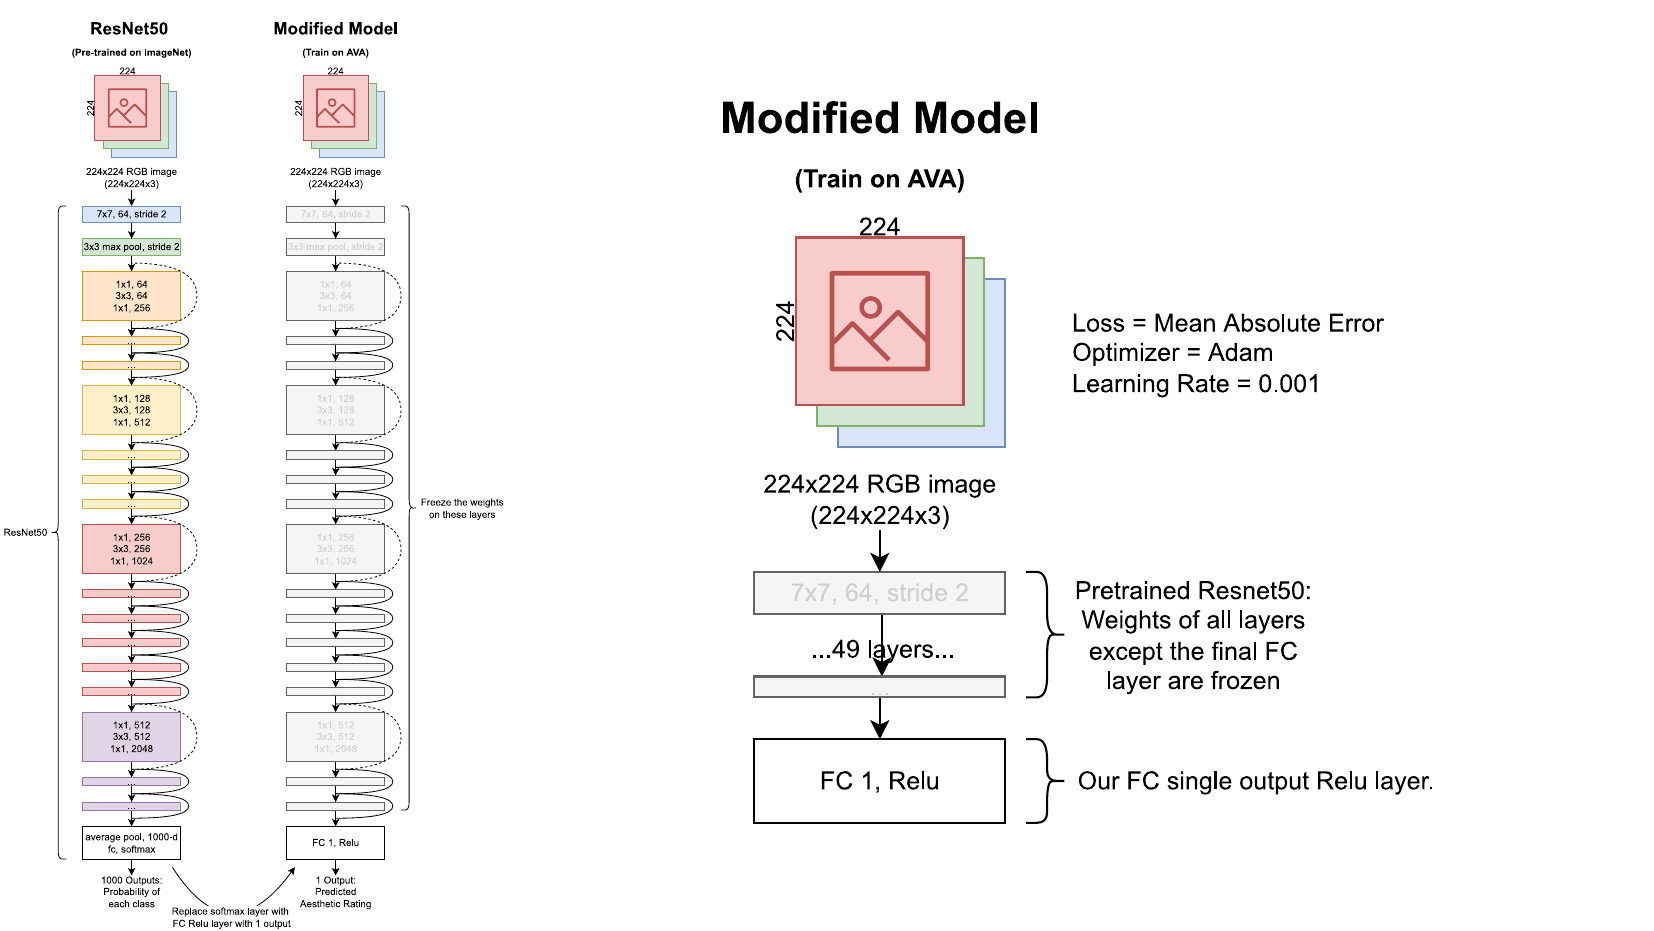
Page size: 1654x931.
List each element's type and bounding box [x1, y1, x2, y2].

picture [0, 0, 509, 931]
picture [710, 88, 1447, 827]
